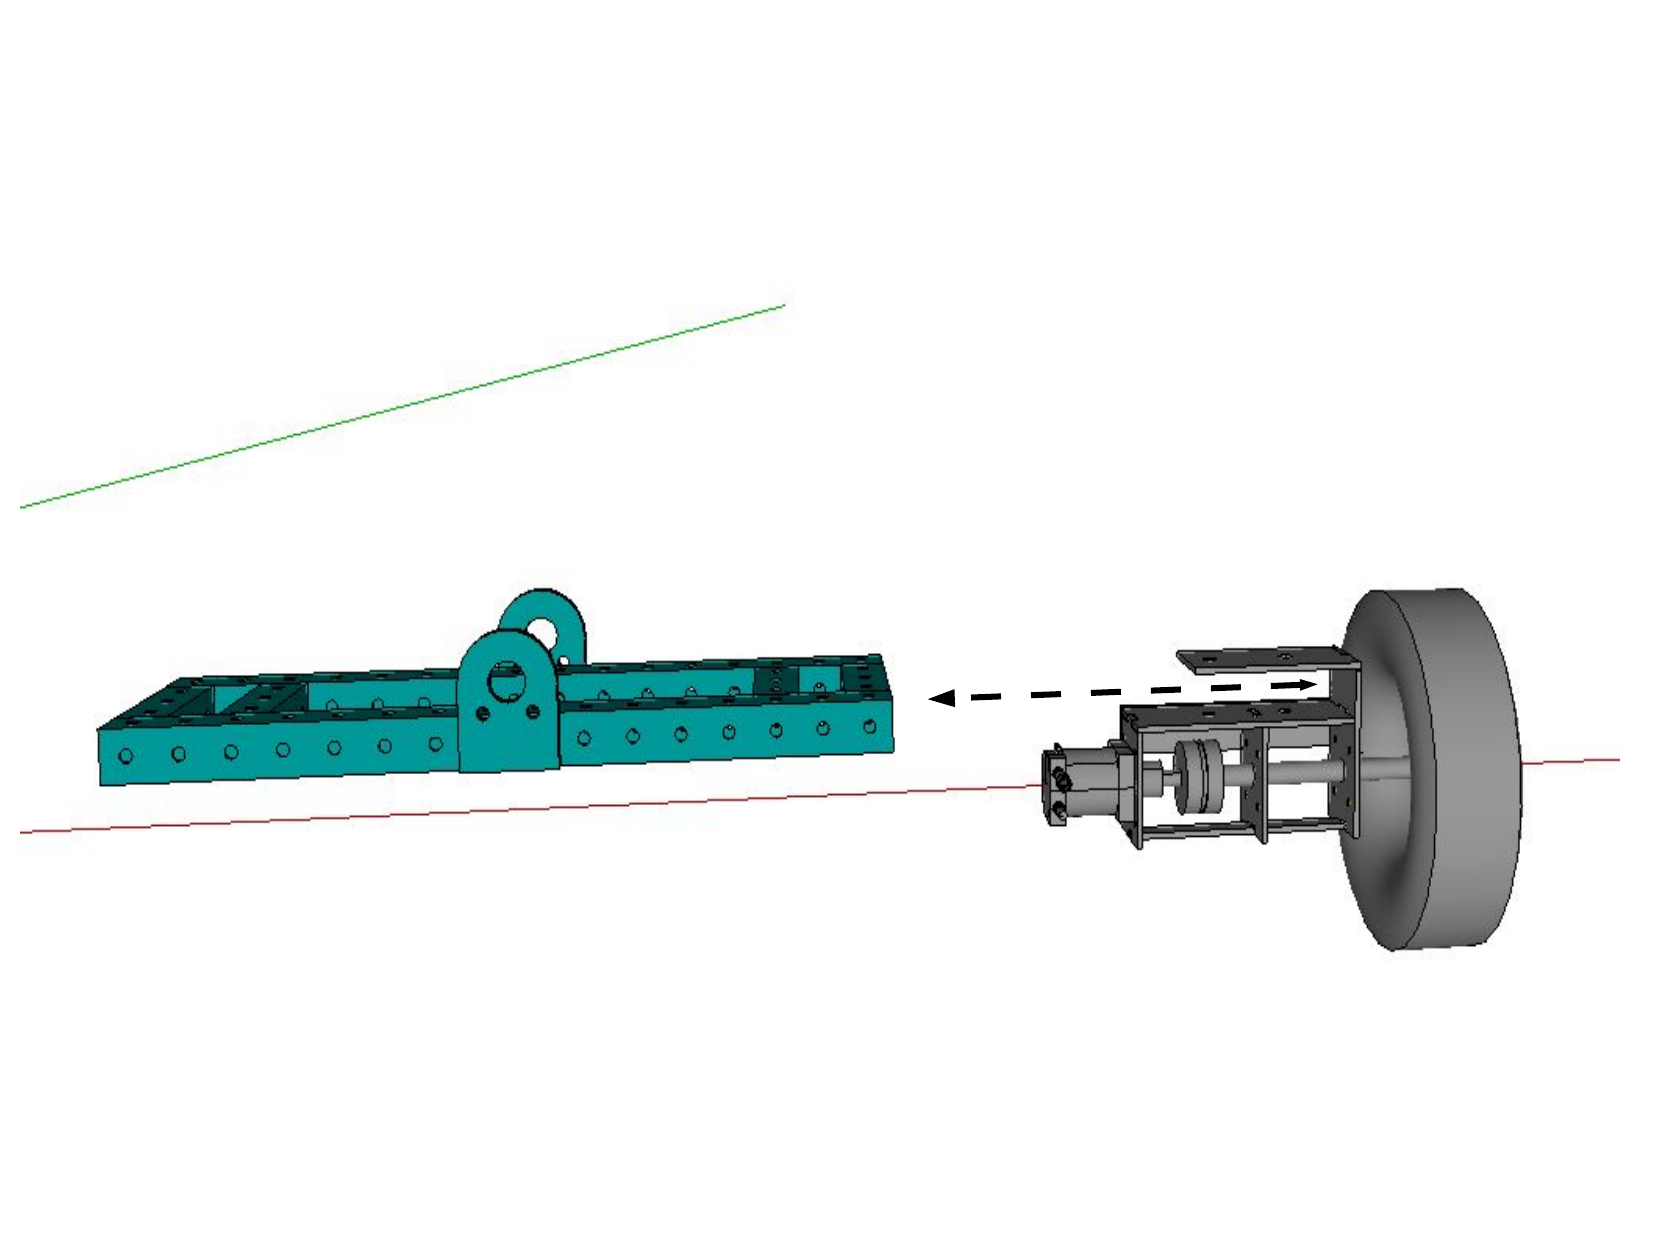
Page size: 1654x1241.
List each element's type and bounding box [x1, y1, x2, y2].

picture [20, 74, 1621, 1066]
